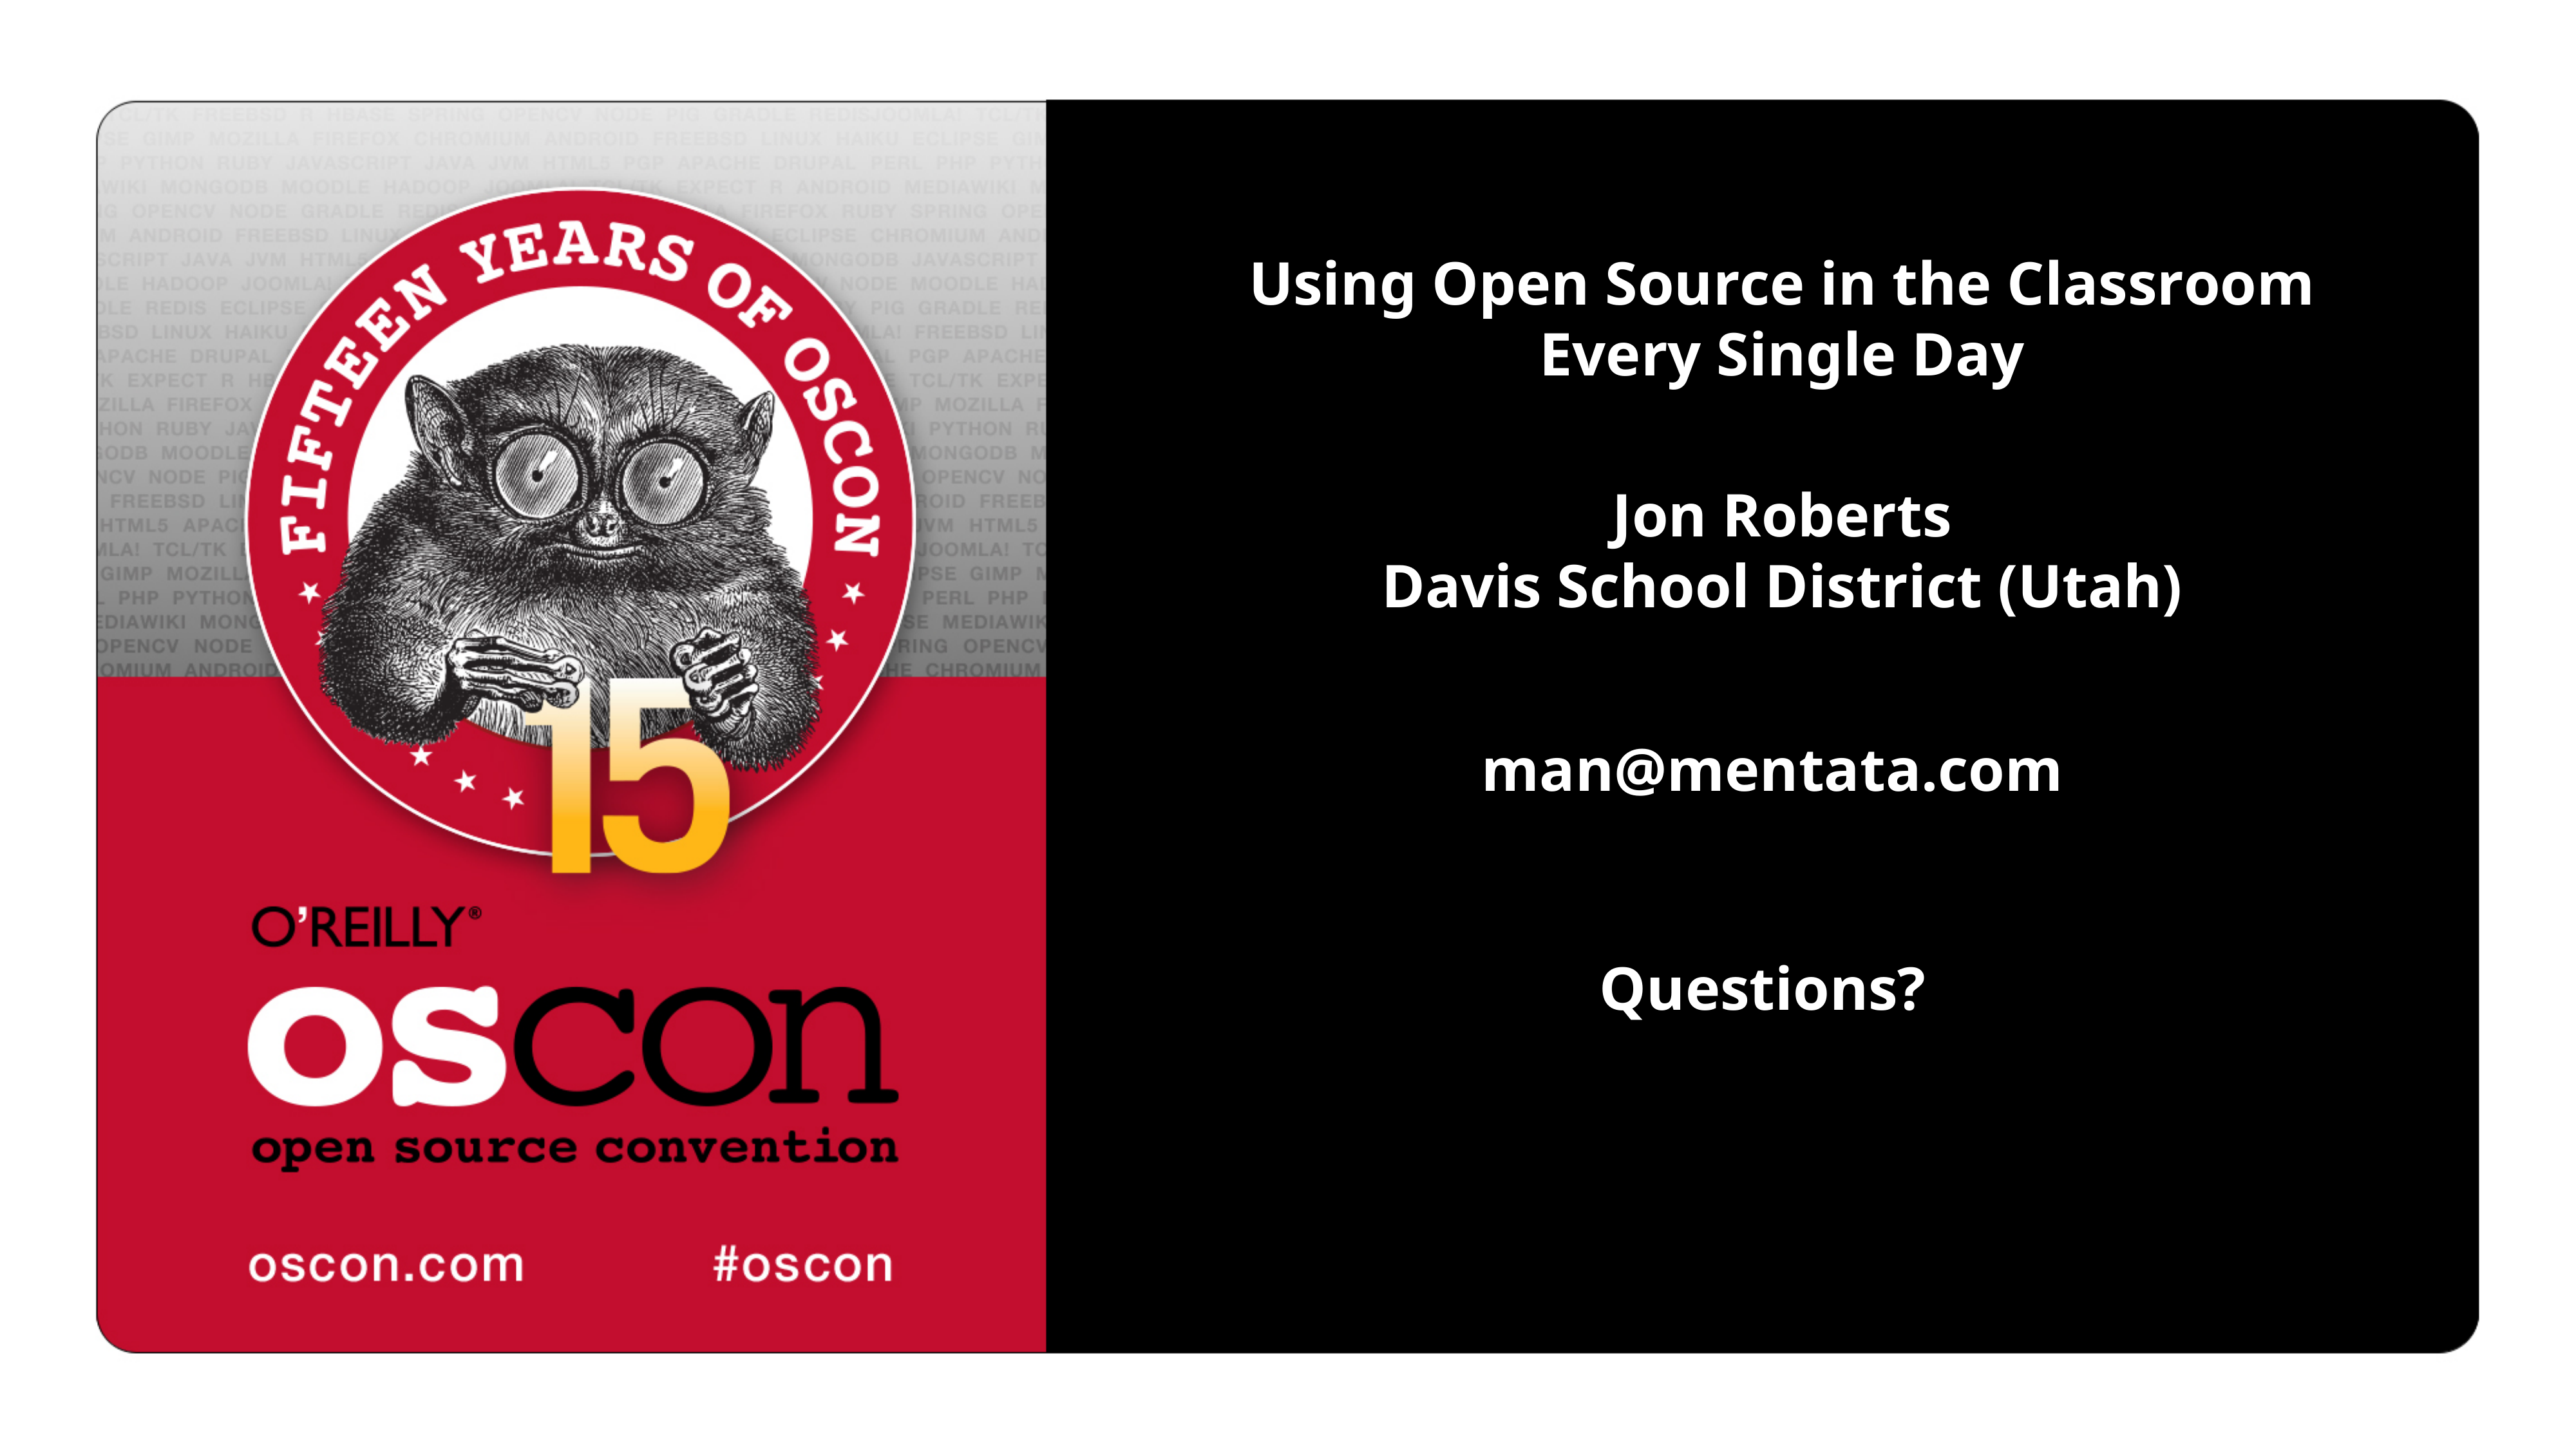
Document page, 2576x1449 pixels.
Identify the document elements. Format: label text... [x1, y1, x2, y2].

text_box Questions? [1130, 947, 2396, 1027]
text_box Using Open Source in the Classroom Every Single Day [1150, 241, 2416, 393]
text_box man@mentata.com [1140, 727, 2406, 808]
title [1045, 0, 2481, 808]
list [1045, 821, 2481, 1449]
text_box Jon Roberts Davis School District (Utah) [1150, 473, 2416, 625]
picture [0, 0, 2576, 1449]
